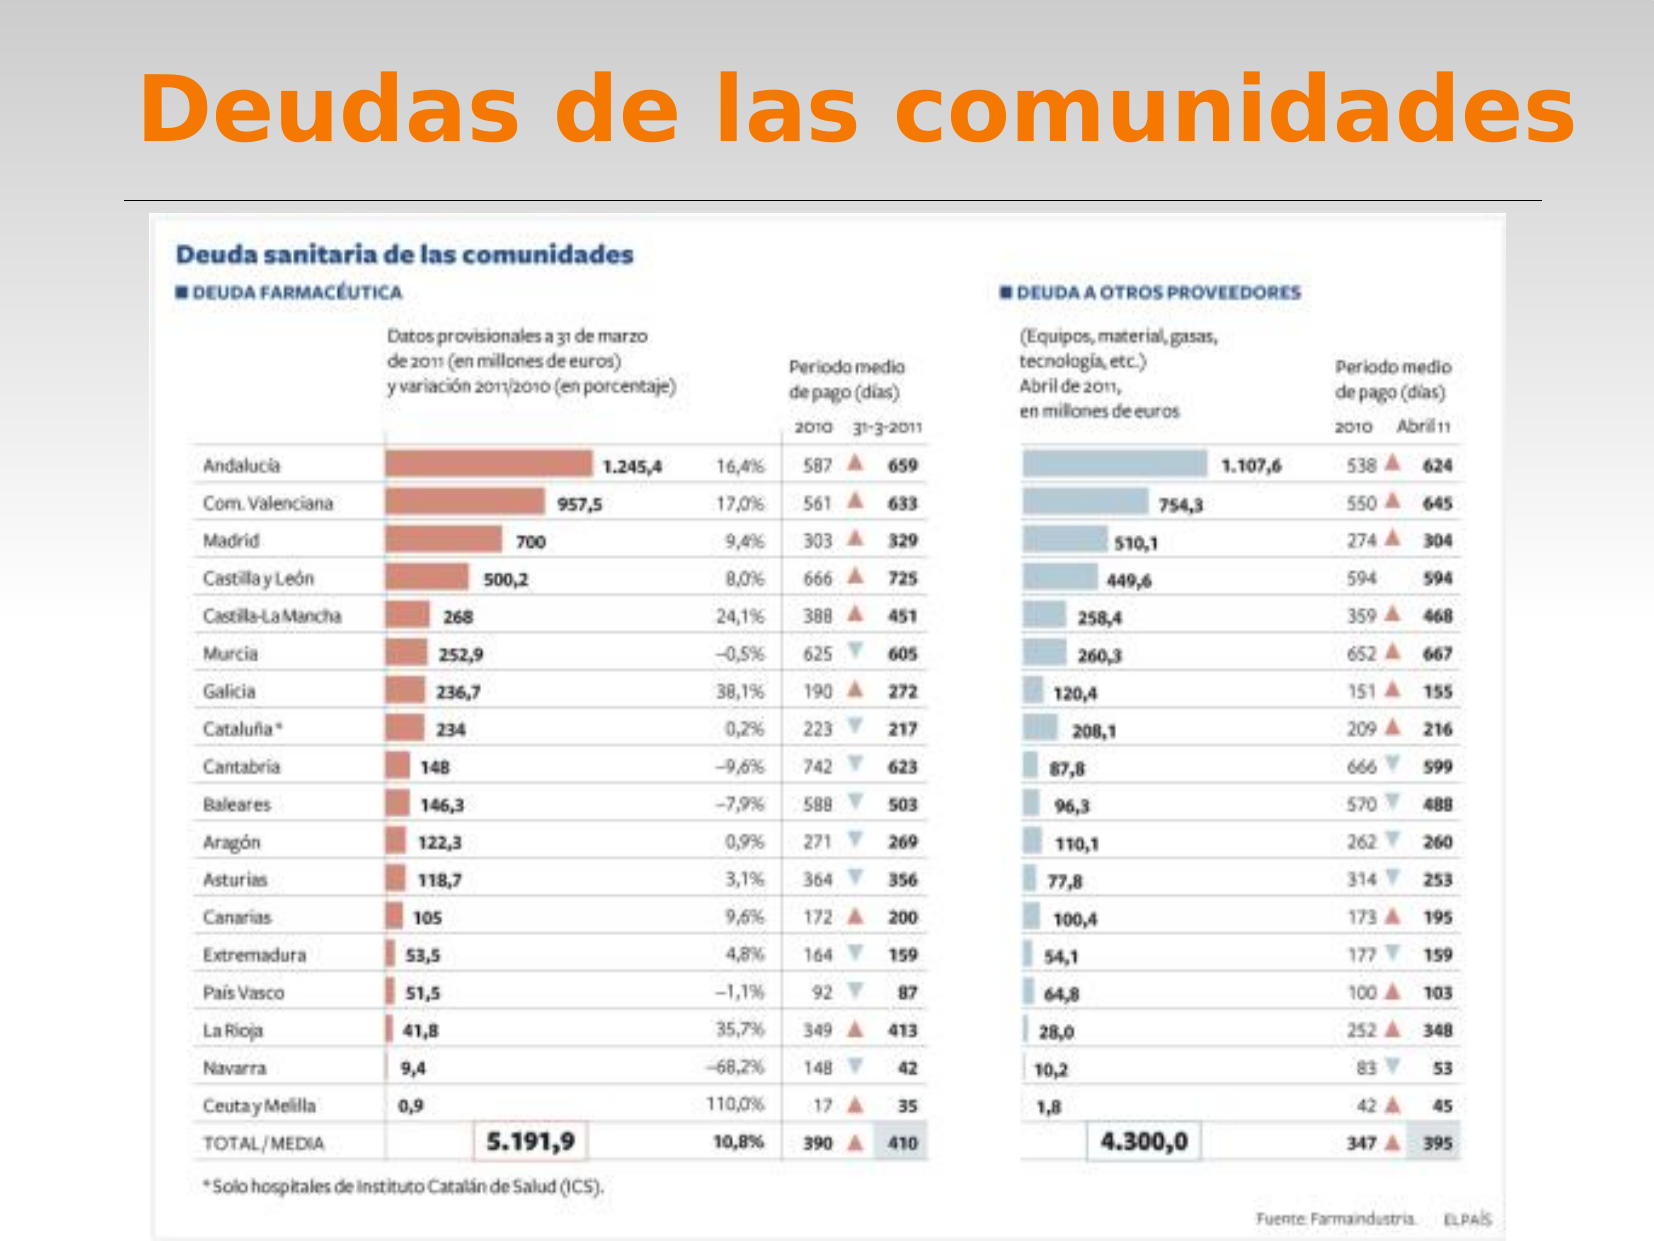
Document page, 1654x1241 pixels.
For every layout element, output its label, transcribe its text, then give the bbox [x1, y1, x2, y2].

picture [149, 213, 1506, 1241]
title Deudas de las comunidades [59, 25, 1625, 178]
